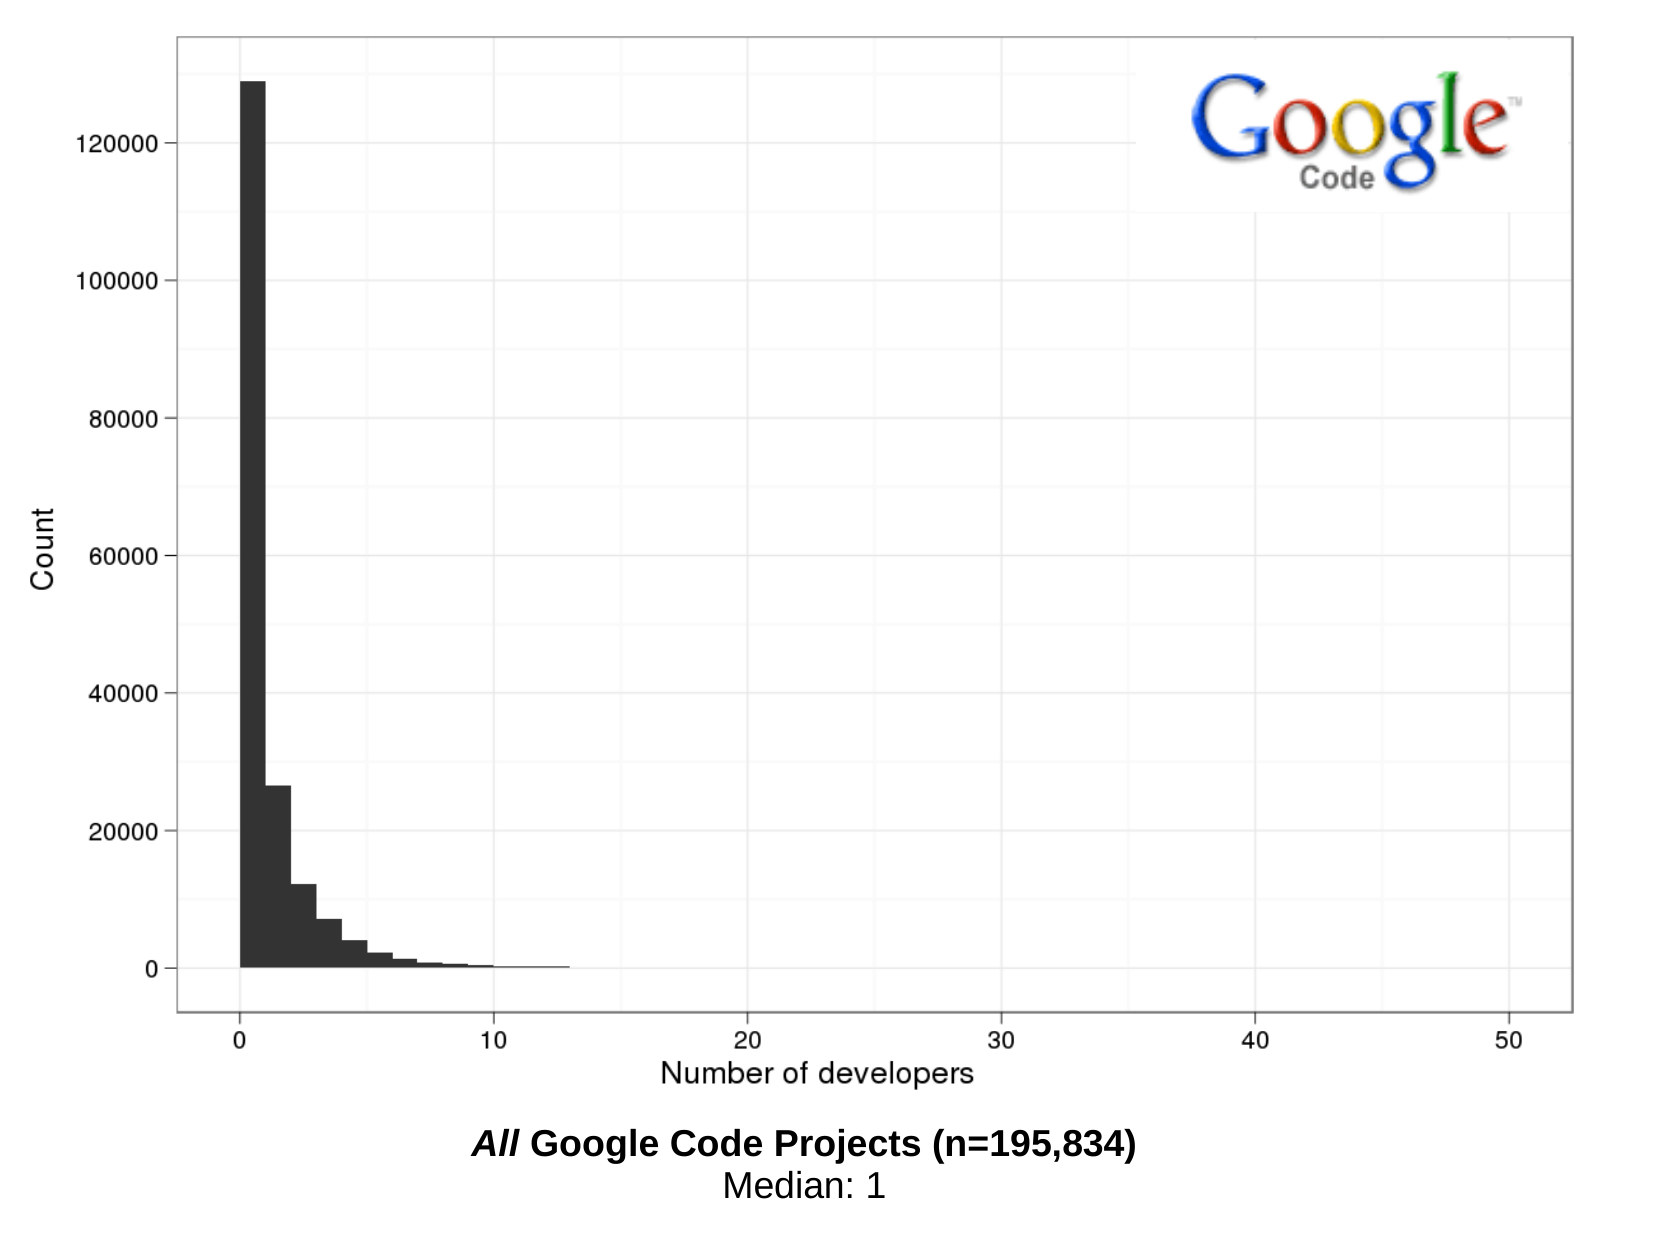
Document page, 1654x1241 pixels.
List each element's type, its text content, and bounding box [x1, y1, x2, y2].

picture [1, 0, 1630, 1121]
text_box All Google Code Projects (n=195,834) Median: 1 [456, 1115, 1162, 1215]
